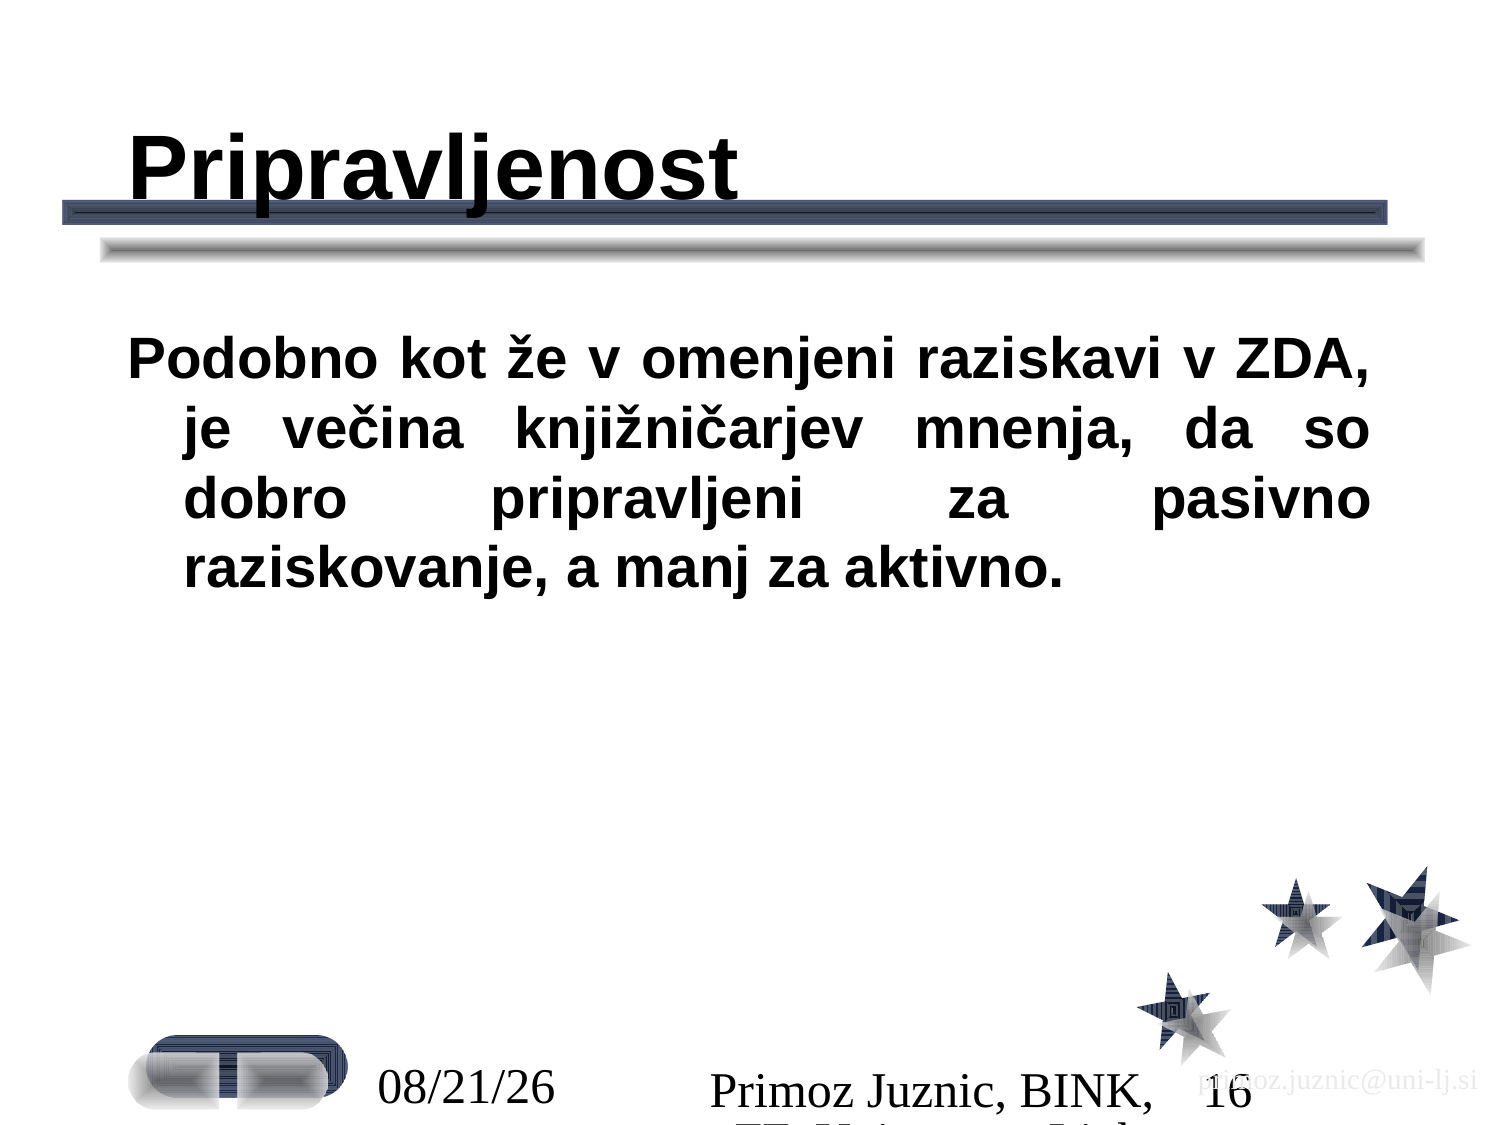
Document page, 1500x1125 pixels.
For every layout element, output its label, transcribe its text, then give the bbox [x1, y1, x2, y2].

list Podobno kot že v omenjeni raziskavi v ZDA, je večina knjižničarjev mnenja, da so dobro pripravljeni za pasivno raziskovanje, a manj za aktivno. [112, 312, 1388, 988]
title Pripravljenost [112, 37, 1388, 225]
